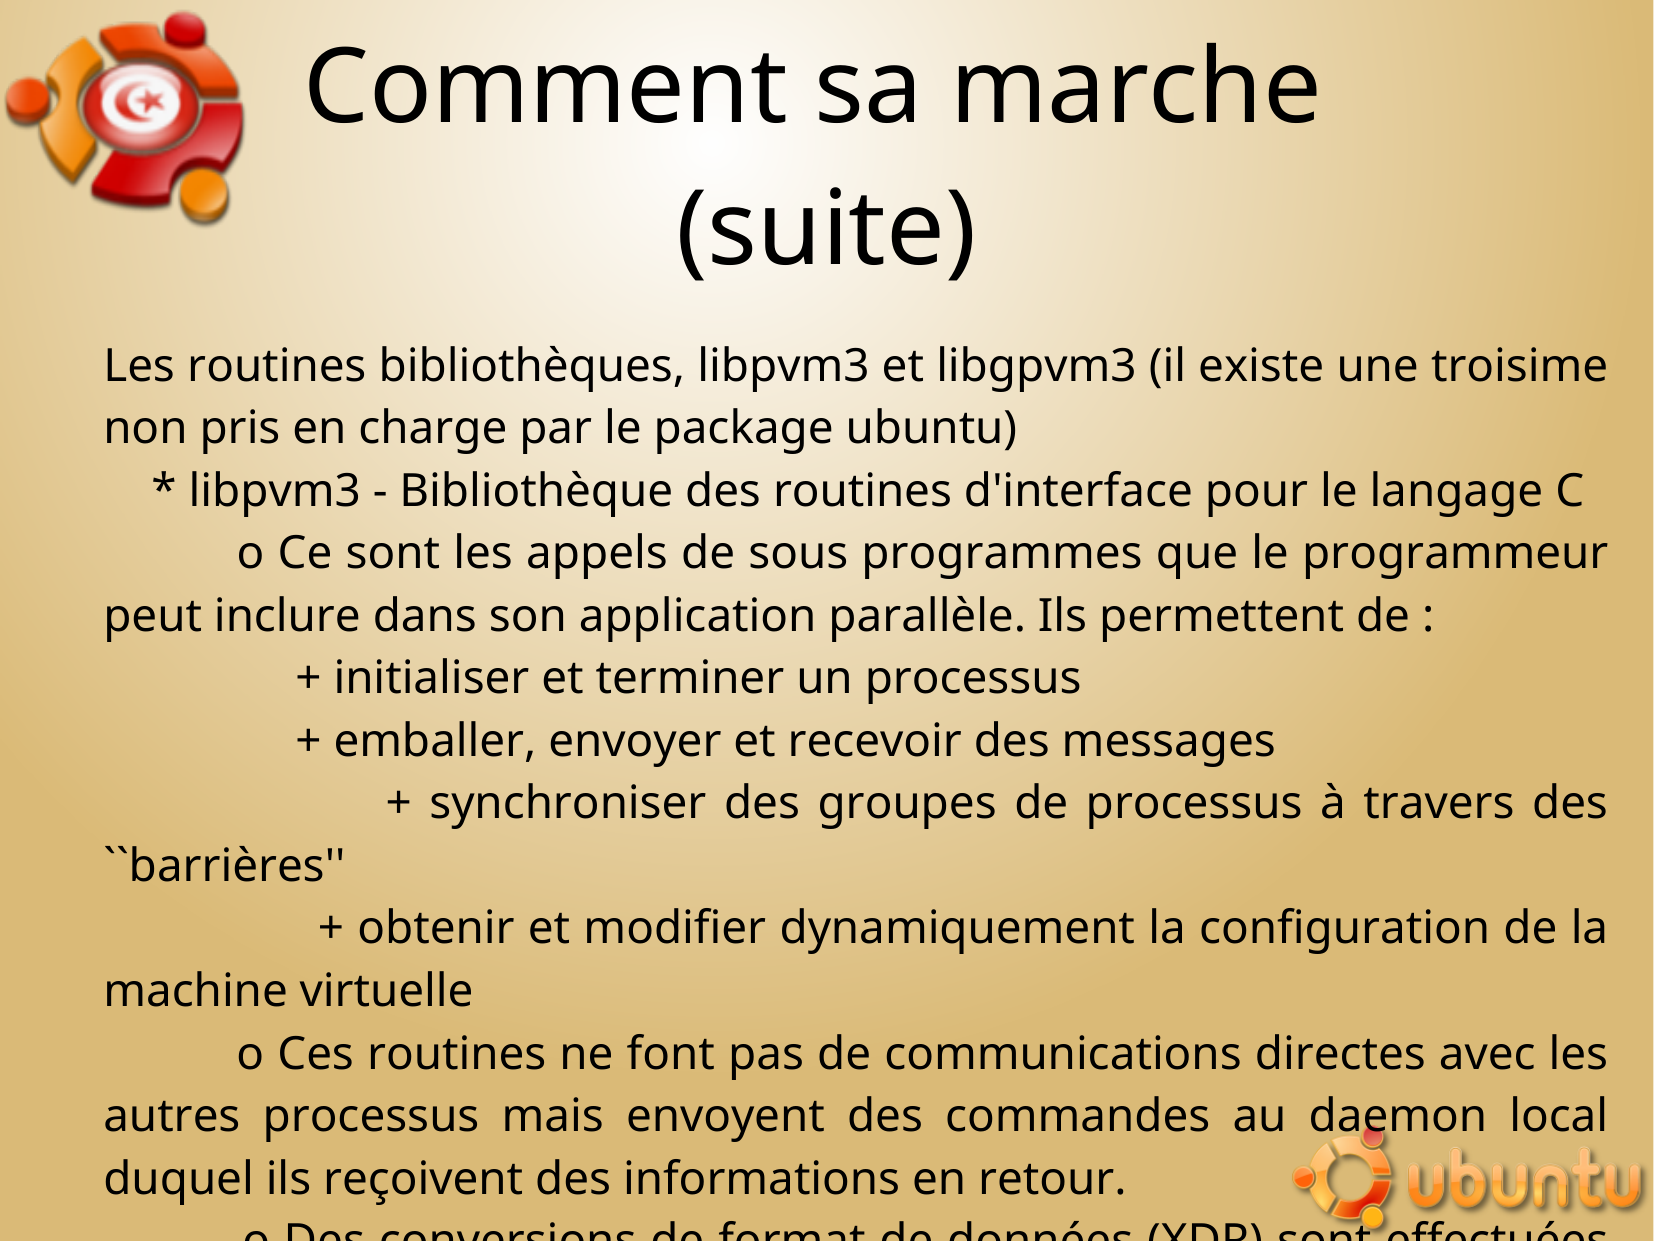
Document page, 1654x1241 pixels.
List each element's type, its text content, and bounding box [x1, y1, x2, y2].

picture [1066, 1234, 1078, 1241]
picture [1230, 1227, 1242, 1239]
picture [1334, 1234, 1347, 1241]
picture [886, 1234, 899, 1241]
picture [1011, 1234, 1024, 1241]
picture [1392, 1234, 1404, 1241]
picture [1449, 1234, 1461, 1241]
picture [594, 1234, 607, 1241]
picture [657, 1234, 670, 1241]
picture [914, 1234, 926, 1241]
picture [1039, 1234, 1052, 1241]
picture [740, 1234, 754, 1241]
picture [1541, 1234, 1553, 1241]
picture [1567, 1234, 1579, 1241]
picture [436, 1234, 449, 1241]
picture [1092, 1234, 1104, 1241]
picture [324, 1234, 336, 1241]
text_box Les routines bibliothèques, libpvm3 et libgpvm3 (il existe une troisime non pris en charge par le package ubuntu) * libpvm3 - Bibliothèque des routines d'interface pour le langage C o Ce sont les appels de sous programmes que le programmeur peut inclure dans son application parallèle. Ils permettent de : + initialiser et terminer un processus + emballer, envoyer et recevoir des messages + synchroniser des groupes de processus à travers des ``barrières'' + obtenir et modifier dynamiquement la configuration de la machine virtuelle o Ces routines ne font pas de communications directes avec les autres processus mais envoyent des commandes au daemon local duquel ils reçoivent des informations en retour. o Des conversions de format de données (XDR) sont effectuées par défaut entre les machines d'architectures différentes. * libgpvm3 - routines additionnelles pour utiliser les groupes de processus dynamiques. [88, 324, 1625, 1040]
picture [487, 1234, 499, 1241]
picture [1196, 1227, 1213, 1241]
picture [0, 0, 1654, 1241]
picture [407, 1234, 421, 1241]
picture [788, 1234, 800, 1241]
picture [982, 1234, 996, 1241]
picture [565, 1234, 579, 1241]
picture [685, 1234, 697, 1241]
title Comment sa marche (suite) [82, 49, 1571, 257]
picture [1306, 1234, 1320, 1241]
picture [249, 1234, 263, 1241]
picture [292, 1227, 309, 1241]
picture [804, 1234, 815, 1241]
picture [954, 1234, 967, 1241]
